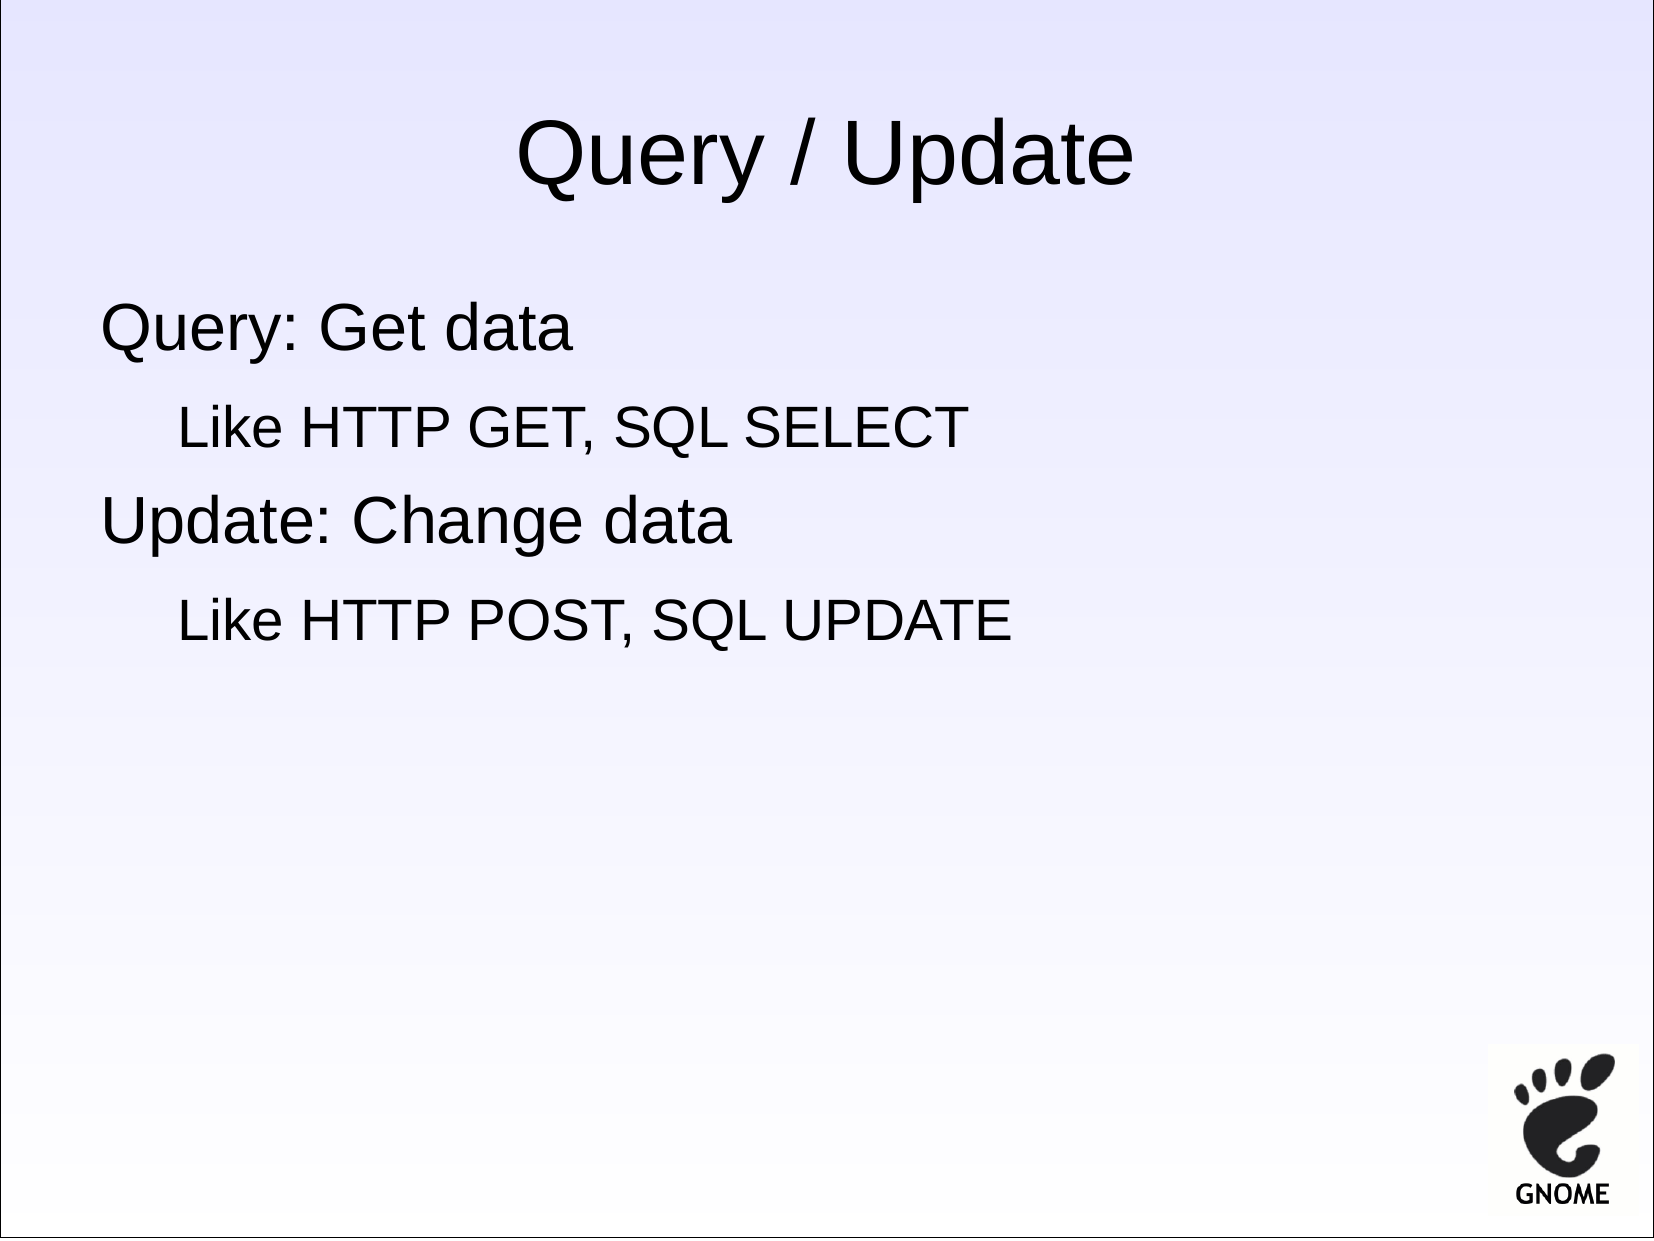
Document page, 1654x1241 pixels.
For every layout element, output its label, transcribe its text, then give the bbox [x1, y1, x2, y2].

title Query / Update [82, 56, 1571, 250]
list Query: Get data Like HTTP GET, SQL SELECT Update: Change data Like HTTP POST, SQL UPDATE [82, 290, 1571, 1094]
picture [1488, 1044, 1639, 1216]
